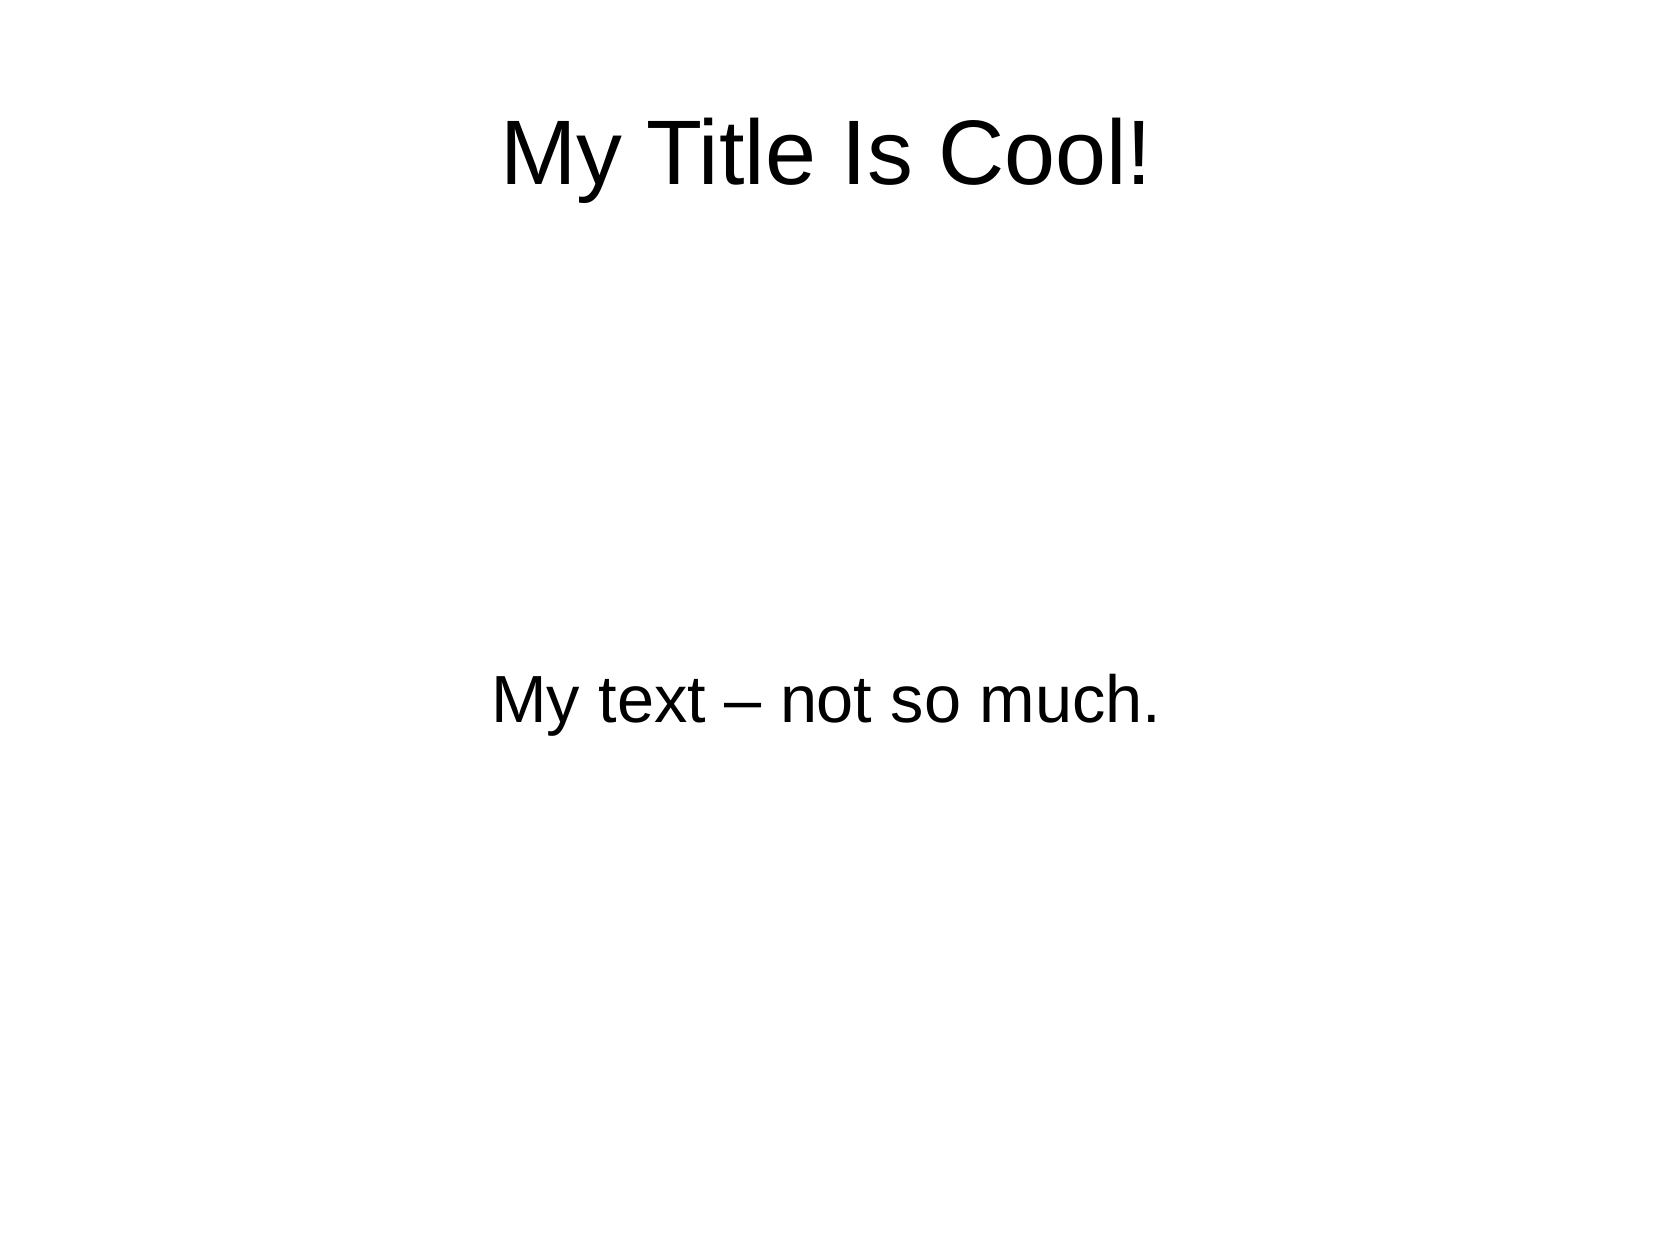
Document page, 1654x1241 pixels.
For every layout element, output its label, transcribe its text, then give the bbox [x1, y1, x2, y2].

title My Title Is Cool! [82, 49, 1571, 257]
subtitle My text – not so much. [82, 290, 1571, 1109]
